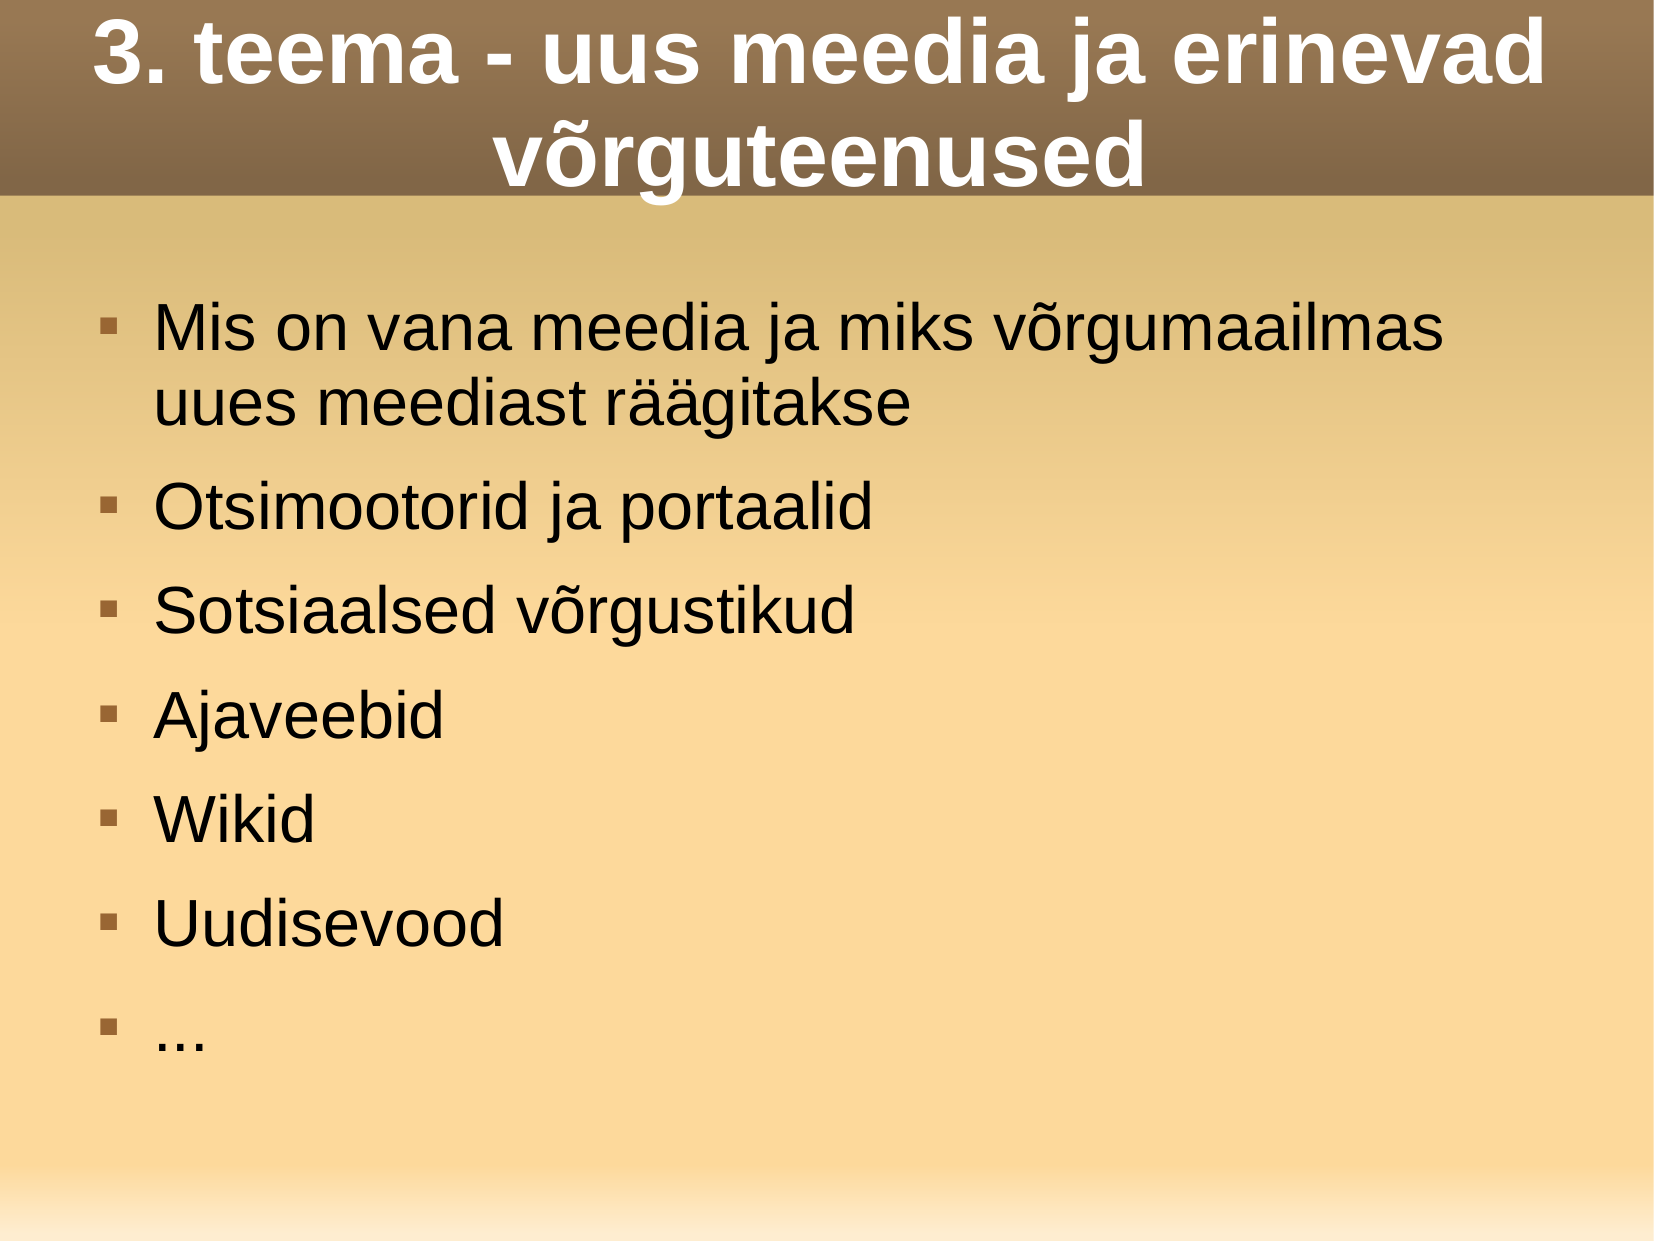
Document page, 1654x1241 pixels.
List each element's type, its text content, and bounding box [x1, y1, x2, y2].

list Mis on vana meedia ja miks võrgumaailmas uues meediast räägitakse Otsimootorid ja portaalid Sotsiaalsed võrgustikud Ajaveebid Wikid Uudisevood ... [82, 290, 1571, 1094]
title 3. teema - uus meedia ja erinevad võrguteenused [76, 1, 1565, 207]
picture [0, 0, 1654, 1241]
